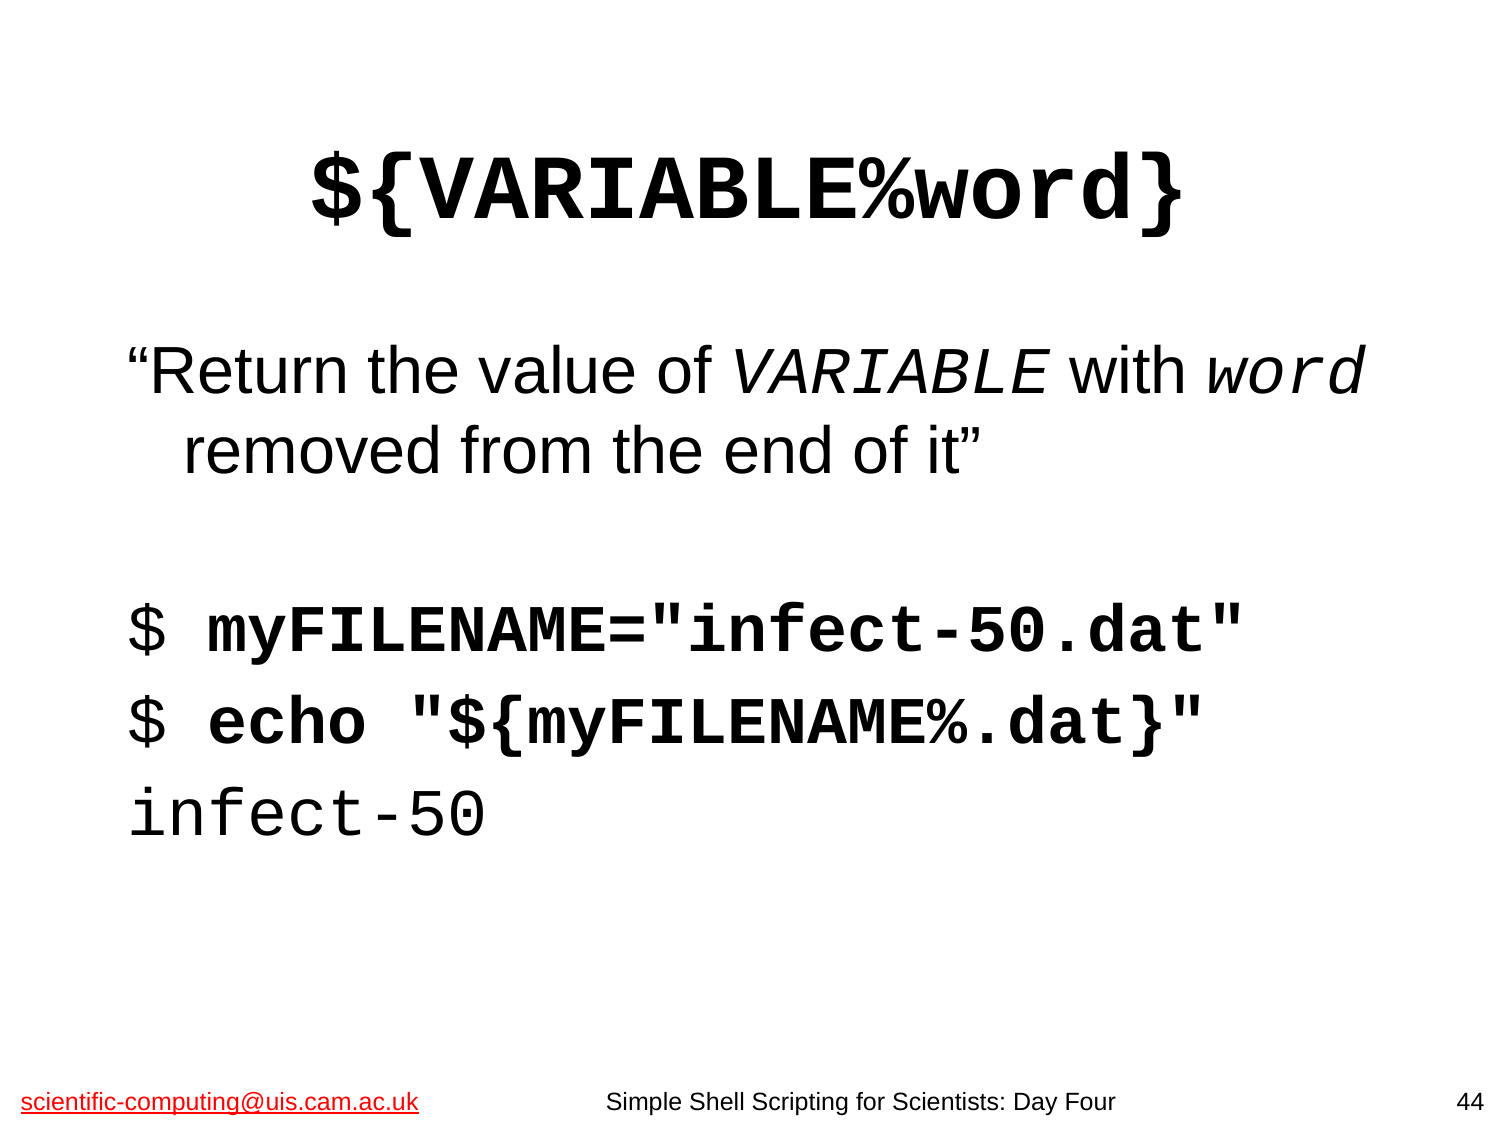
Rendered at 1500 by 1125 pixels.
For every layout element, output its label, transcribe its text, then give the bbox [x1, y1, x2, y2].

list “Return the value of VARIABLE with word removed from the end of it” $ myFILENAME="infect-50.dat" $ echo "${myFILENAME%.dat}" infect-50 [112, 324, 1388, 1001]
title ${VARIABLE%word} [112, 99, 1388, 288]
